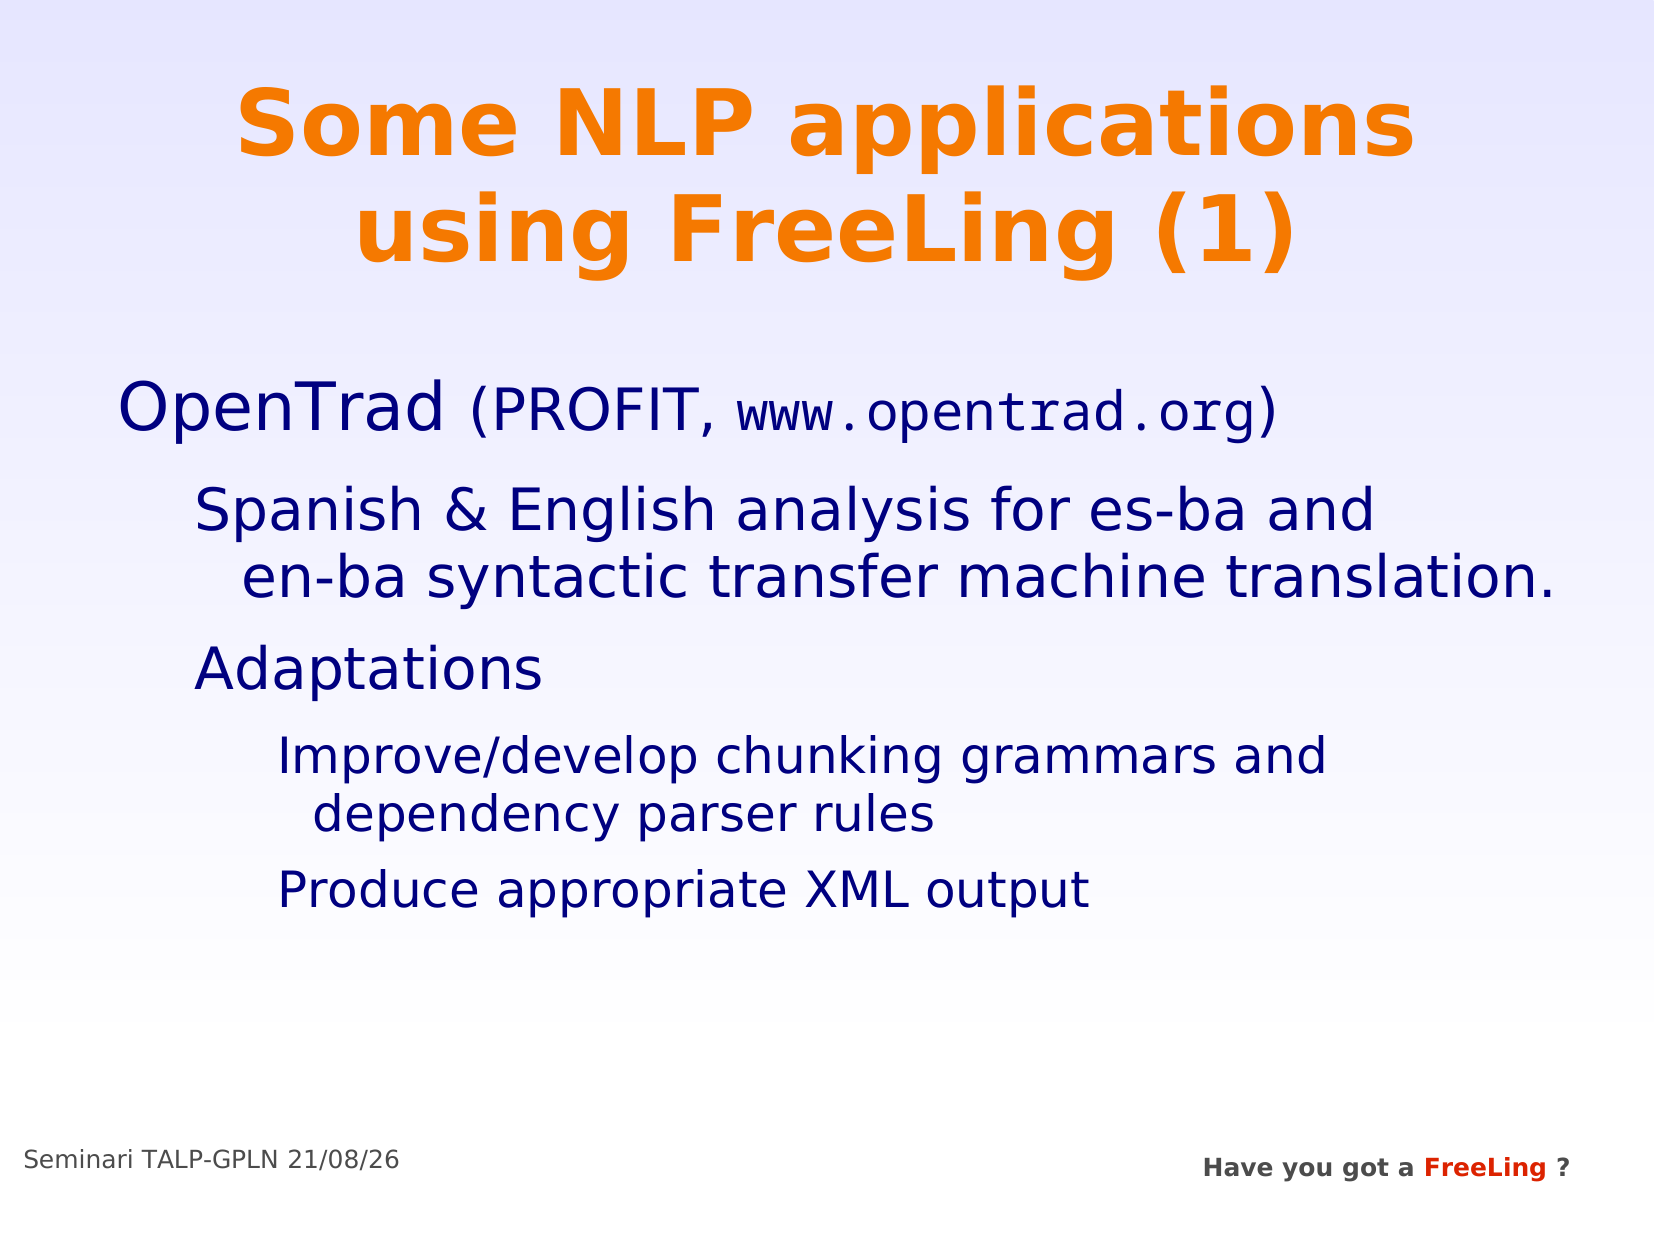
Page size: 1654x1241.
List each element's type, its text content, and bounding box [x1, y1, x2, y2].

title Some NLP applications using FreeLing (1) [82, 69, 1571, 284]
list OpenTrad (PROFIT, www.opentrad.org) Spanish & English analysis for es-ba and en-ba syntactic transfer machine translation. Adaptations Improve/develop chunking grammars and dependency parser rules Produce appropriate XML output [100, 368, 1575, 1067]
